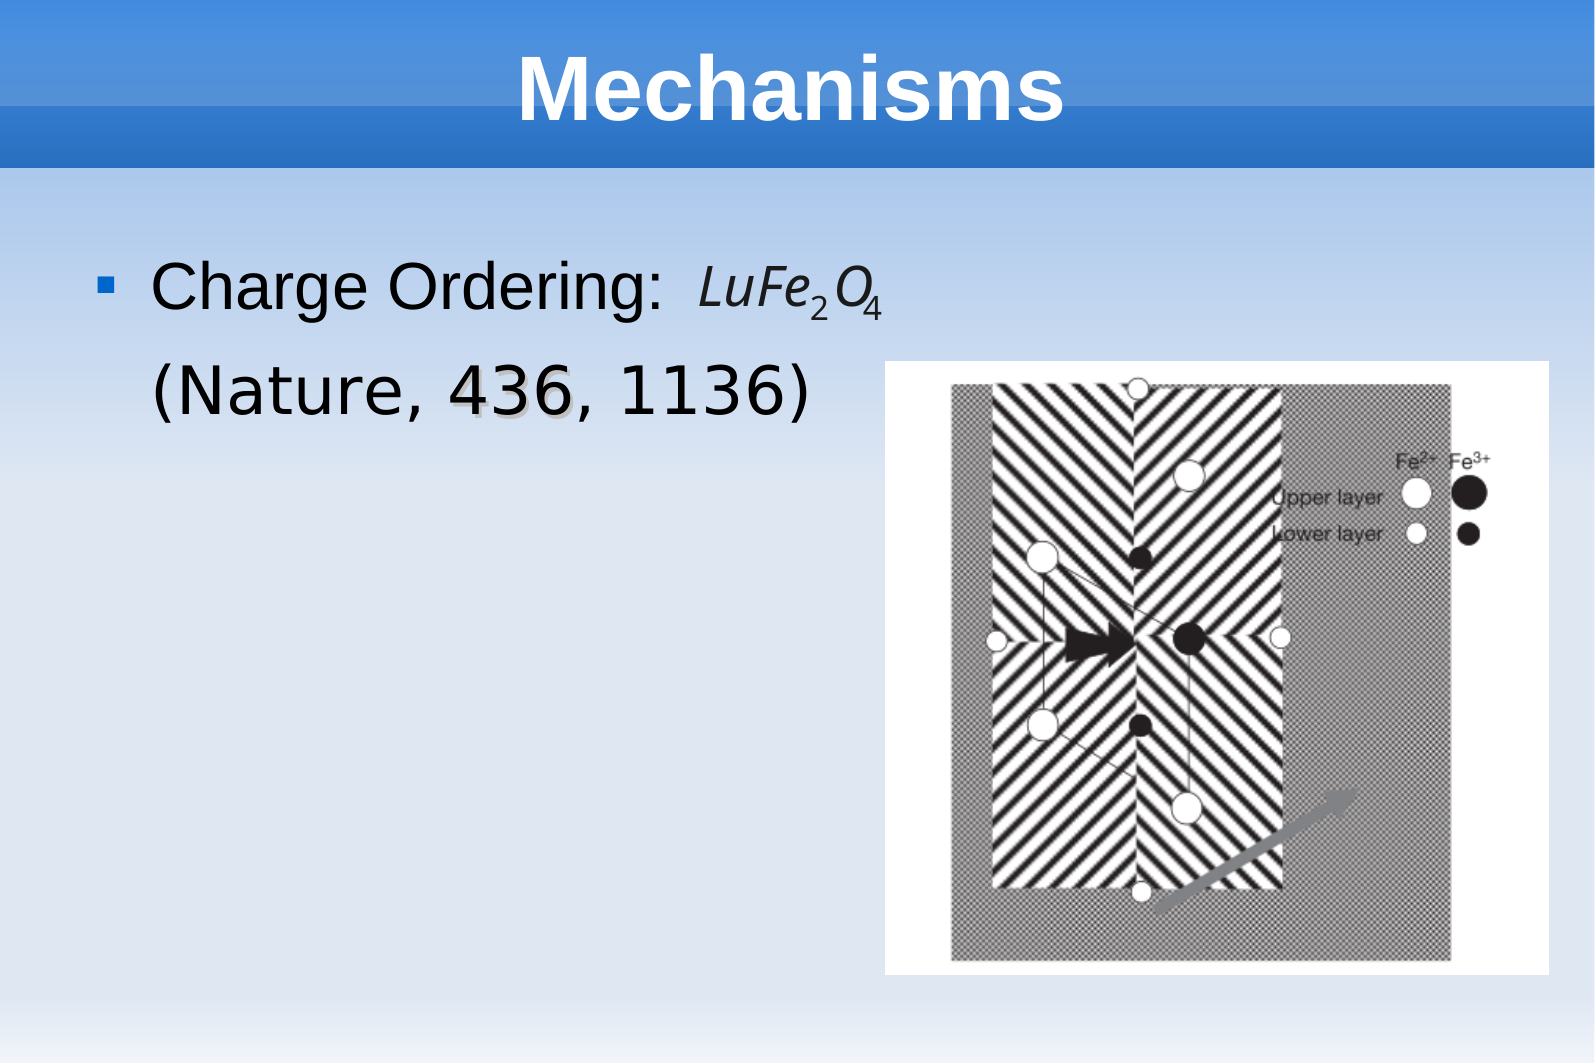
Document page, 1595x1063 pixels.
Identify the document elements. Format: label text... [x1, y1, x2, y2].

list Charge Ordering: (Nature, 436, 1136) [79, 248, 1515, 936]
chart [689, 256, 886, 325]
title Mechanisms [74, 7, 1510, 171]
picture [0, 0, 1595, 1063]
